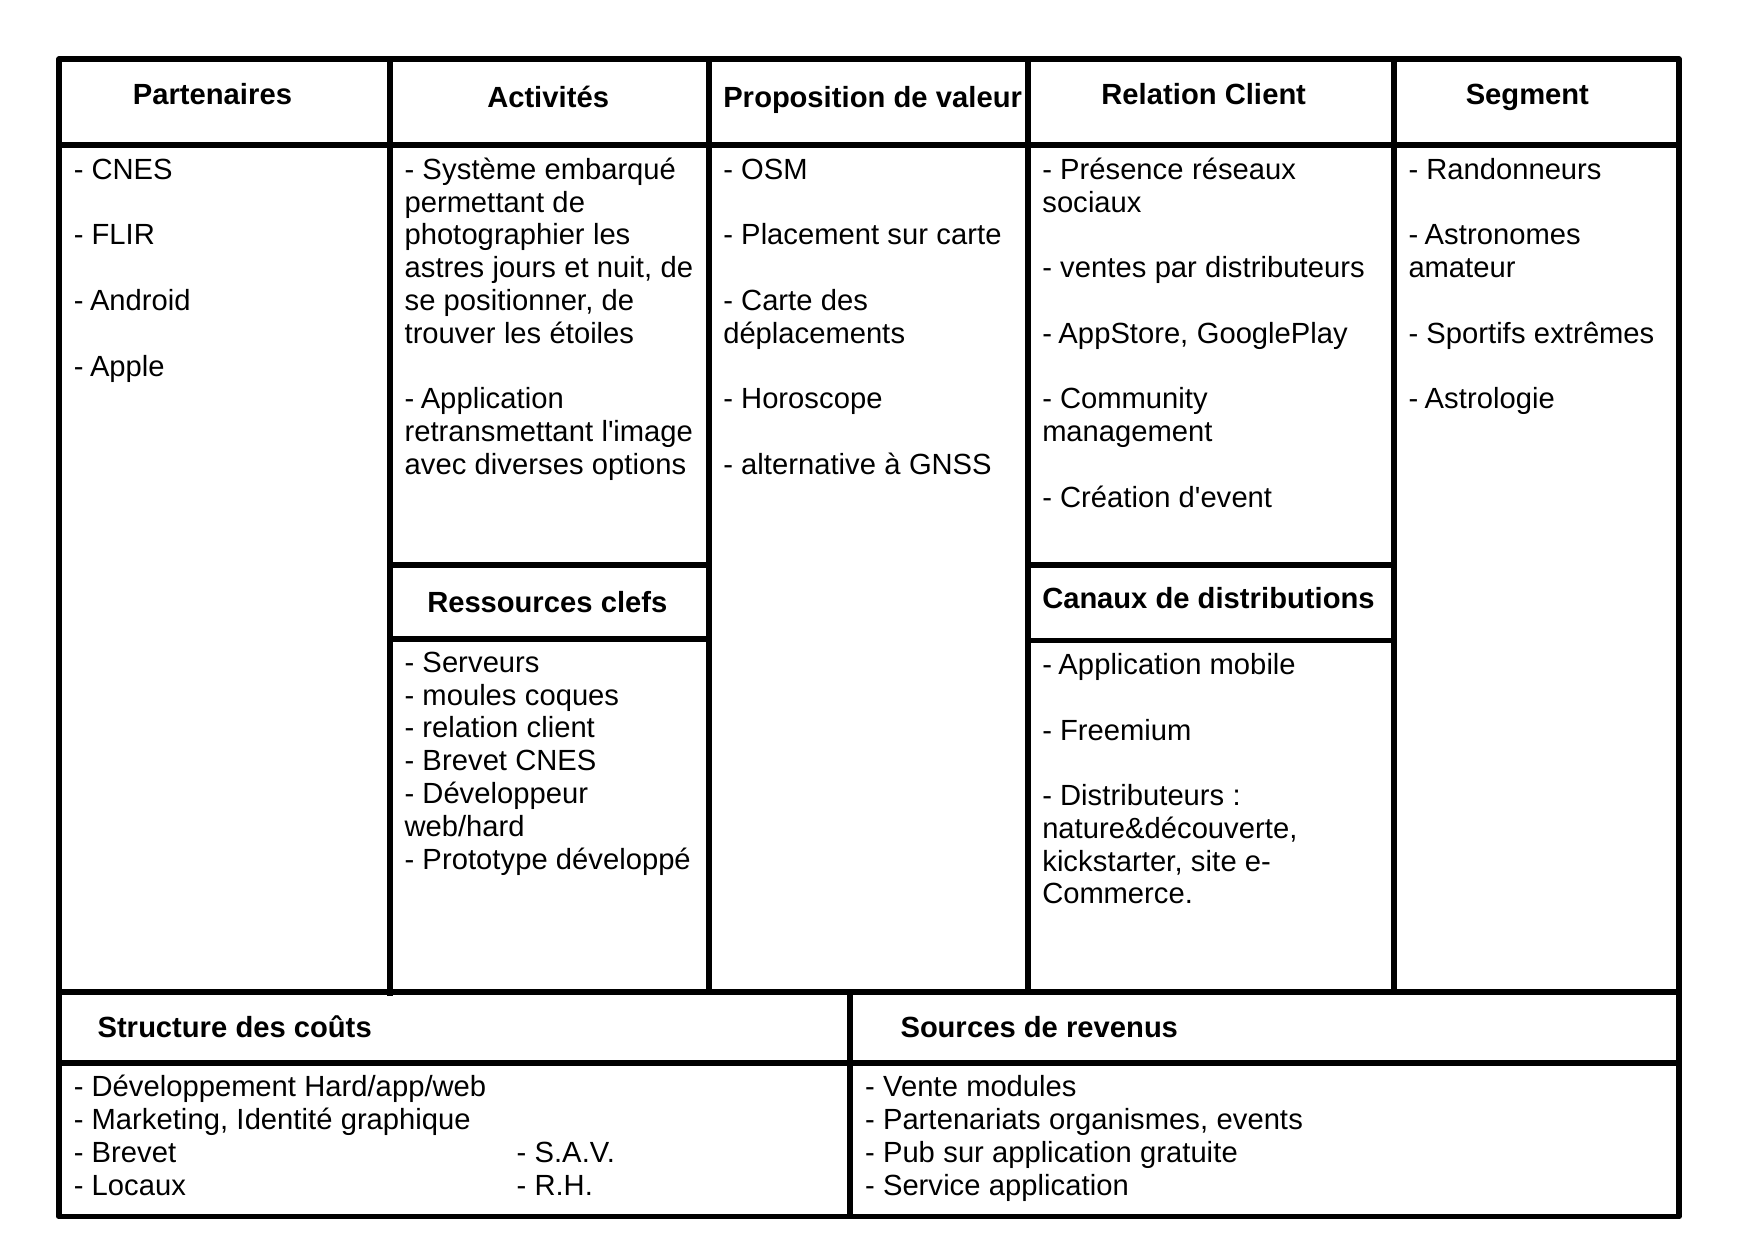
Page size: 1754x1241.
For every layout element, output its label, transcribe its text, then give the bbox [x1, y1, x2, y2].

text_box Proposition de valeur [708, 73, 1111, 145]
text_box Canaux de distributions [1027, 574, 1406, 641]
text_box - CNES - FLIR - Android - Apple [59, 145, 390, 390]
text_box - Développement Hard/app/web - Marketing, Identité graphique - Brevet - S.A.V. - Locaux - R.H. [59, 1062, 850, 1209]
text_box - Système embarqué permettant de photographier les astres jours et nuit, de se positionner, de trouver les étoiles - Application retransmettant l'image avec diverses options [389, 145, 709, 554]
text_box - Application mobile - Freemium - Distributeurs : nature&découverte, kickstarter, site e-Commerce. [1027, 640, 1394, 957]
text_box - Randonneurs - Astronomes amateur - Sportifs extrêmes - Astrologie [1393, 145, 1679, 423]
text_box - Serveurs - moules coques - relation client - Brevet CNES - Développeur web/hard - Prototype développé [389, 638, 709, 883]
text_box Activités [472, 73, 708, 121]
text_box Partenaires [118, 70, 449, 119]
text_box - OSM - Placement sur carte - Carte des déplacements - Horoscope - alternative à GNSS [709, 145, 1027, 521]
text_box Relation Client [1086, 70, 1418, 119]
text_box Ressources clefs [412, 578, 732, 627]
text_box Sources de revenus [885, 1003, 1715, 1052]
text_box - Présence réseaux sociaux - ventes par distributeurs - AppStore, GooglePlay - Community management - Création d'event [1027, 145, 1394, 554]
text_box Structure des coûts [82, 1003, 638, 1052]
text_box Segment [1450, 70, 1737, 119]
text_box - Vente modules - Partenariats organismes, events - Pub sur application gratuite - Service application [850, 1062, 1679, 1209]
